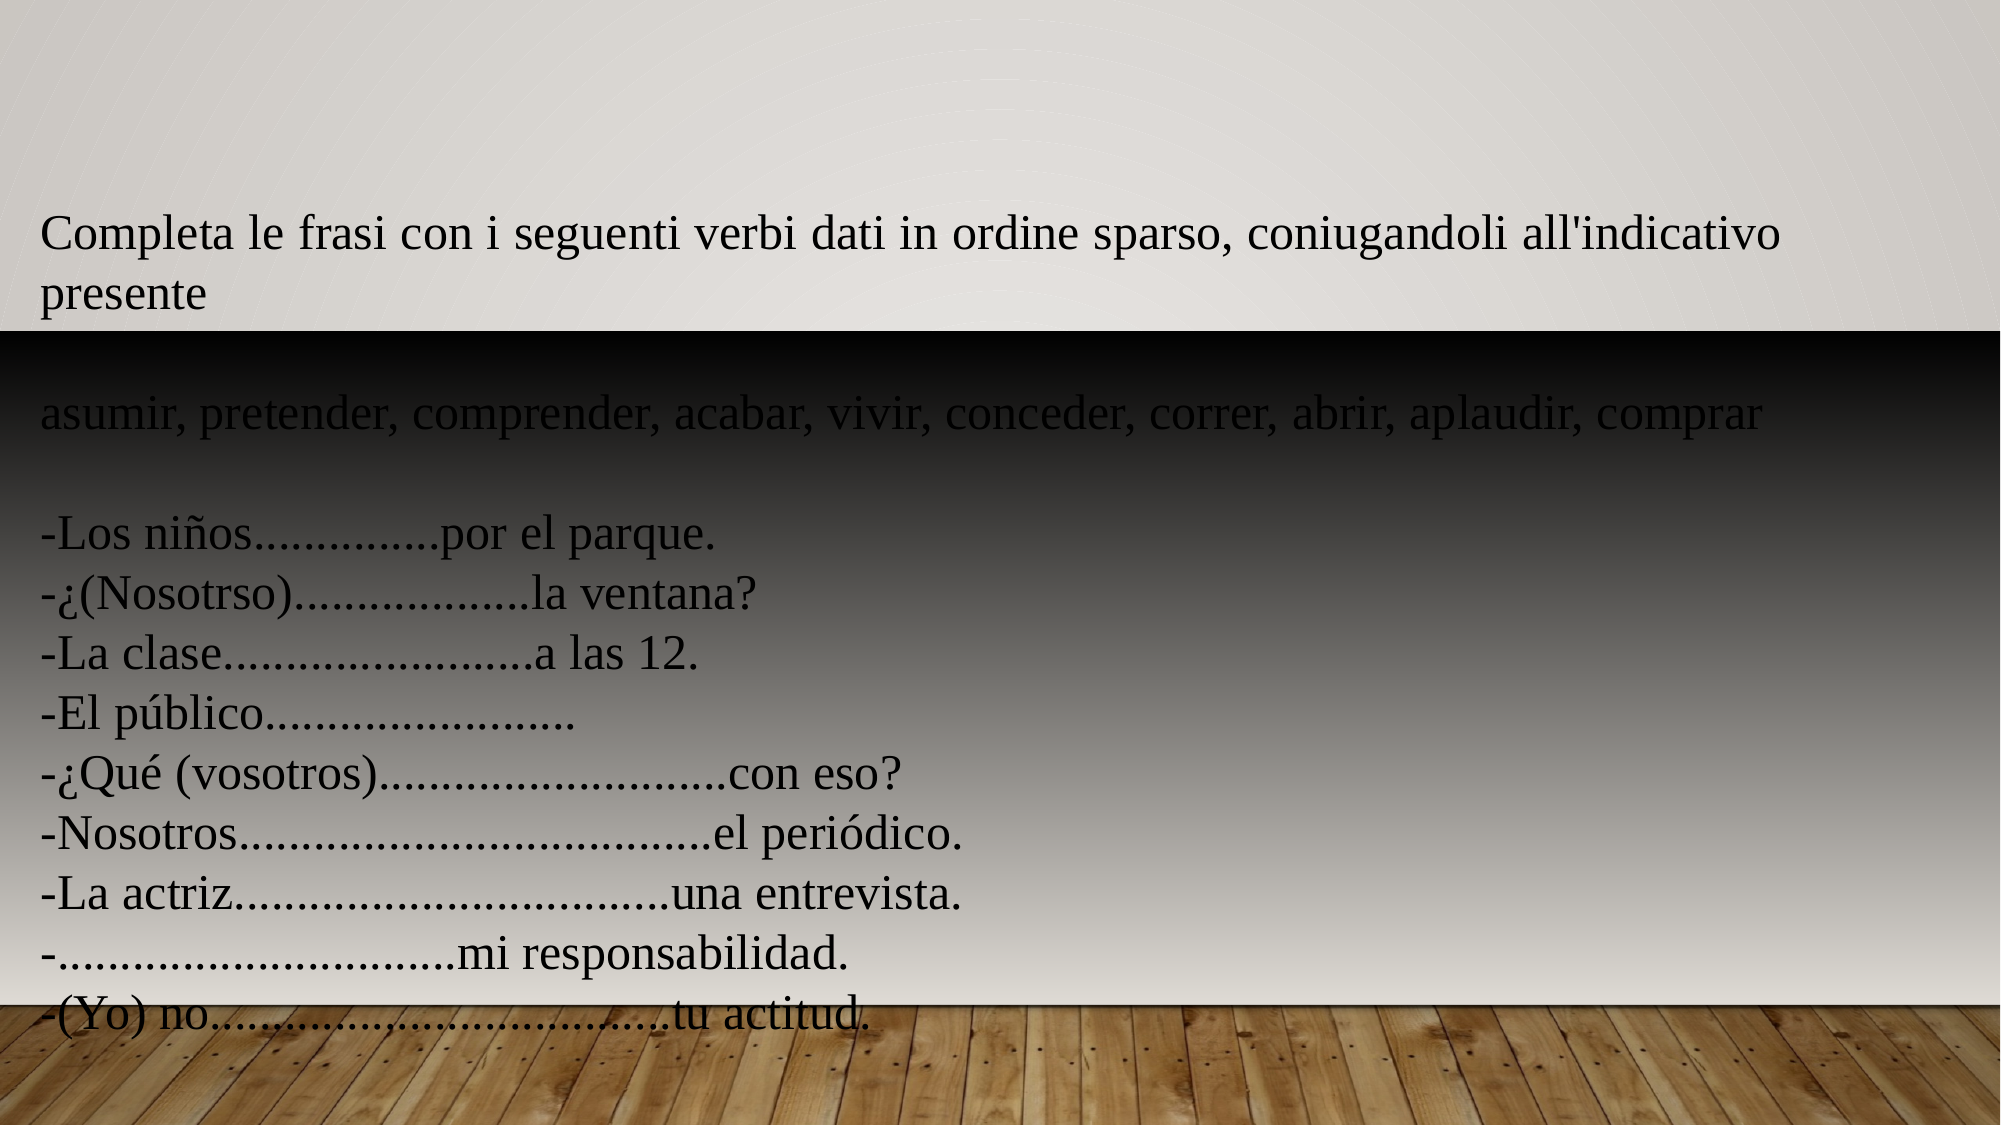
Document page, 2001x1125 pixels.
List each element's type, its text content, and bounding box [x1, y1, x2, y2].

text_box Completa le frasi con i seguenti verbi dati in ordine sparso, coniugandoli all'indicativo presente asumir, pretender, comprender, acabar, vivir, conceder, correr, abrir, aplaudir, comprar -Los niños...............por el parque. -¿(Nosotrso)...................la ventana? -La clase.........................a las 12. -El público......................... -¿Qué (vosotros)............................con eso? -Nosotros......................................el periódico. -La actriz...................................una entrevista. -................................mi responsabilidad. -(Yo) no.....................................tu actitud. [25, 192, 1965, 1125]
